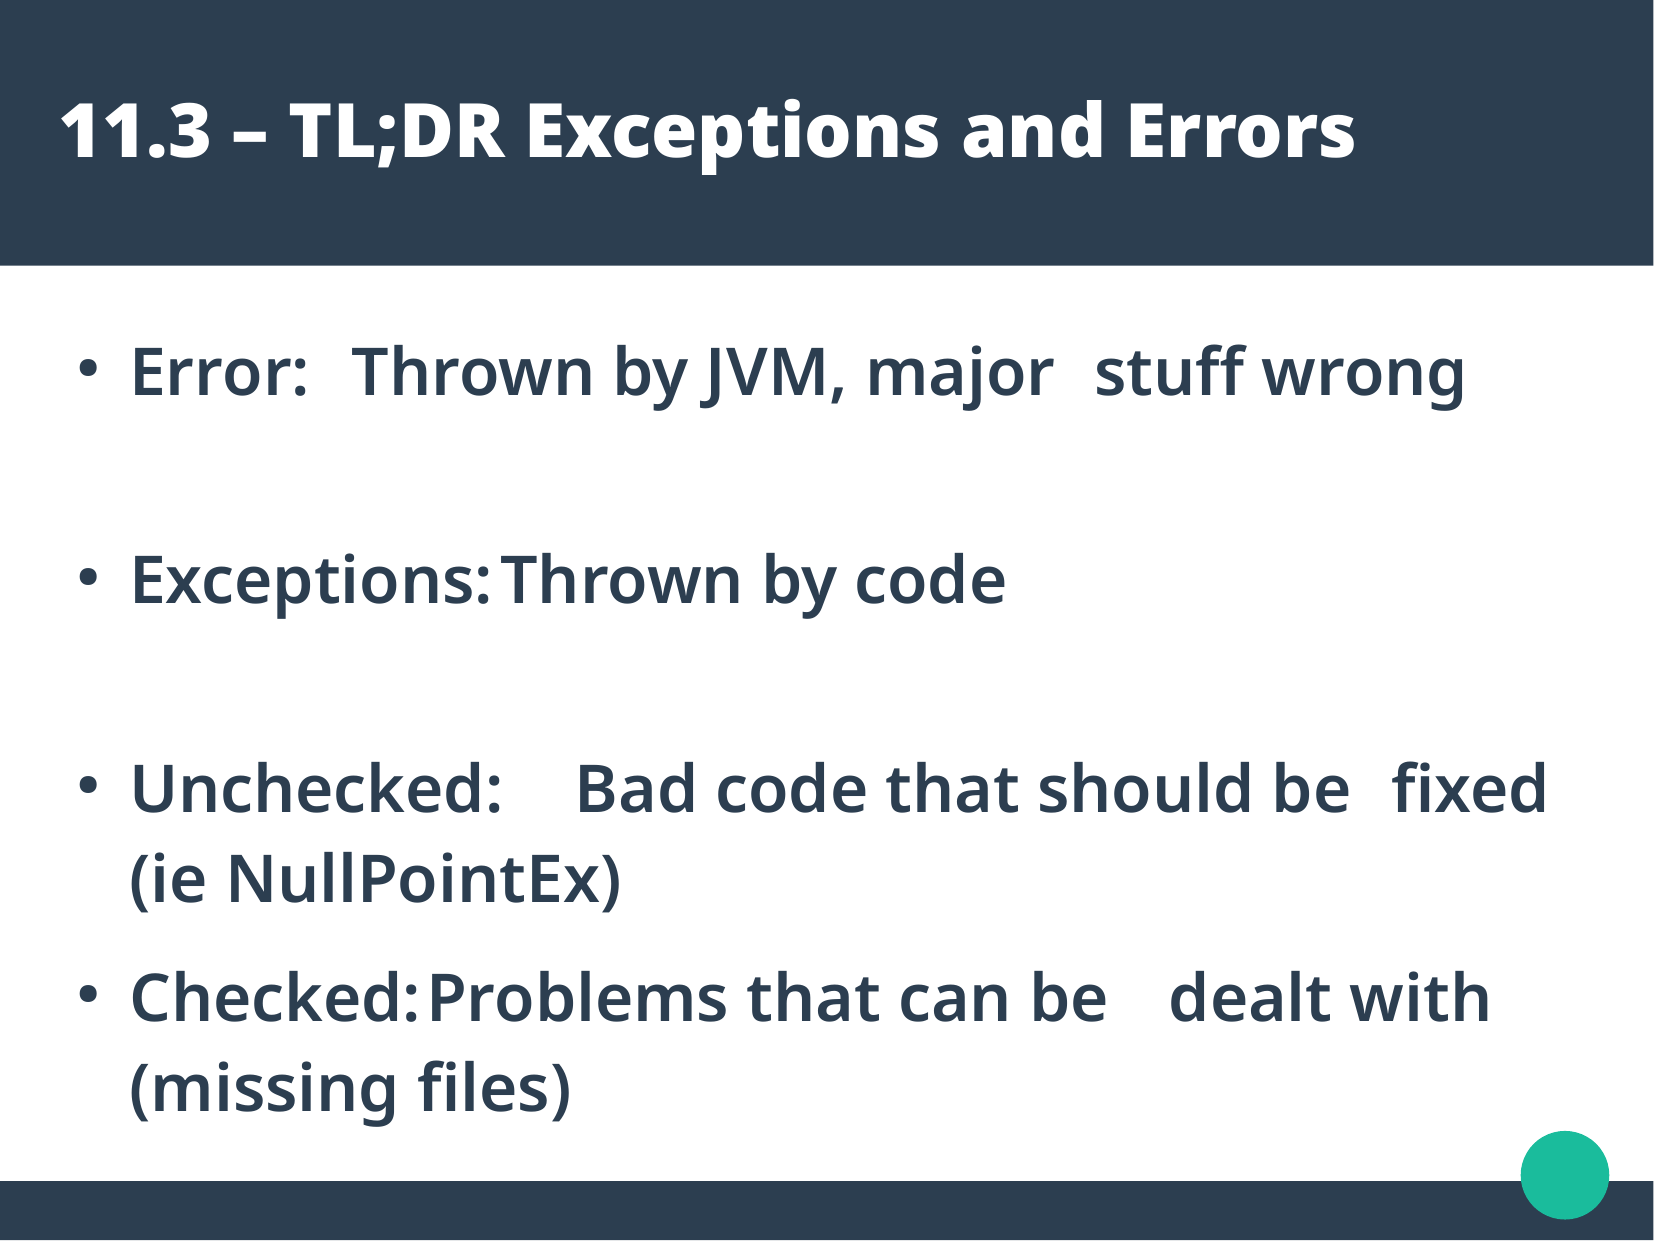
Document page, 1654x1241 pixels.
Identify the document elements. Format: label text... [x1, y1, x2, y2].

title 11.3 – TL;DR Exceptions and Errors [59, 49, 1595, 207]
list Error: Thrown by JVM, major stuff wrong Exceptions: Thrown by code Unchecked: Bad code that should be fixed (ie NullPointEx) Checked: Problems that can be dealt with (missing files) [59, 324, 1595, 1152]
